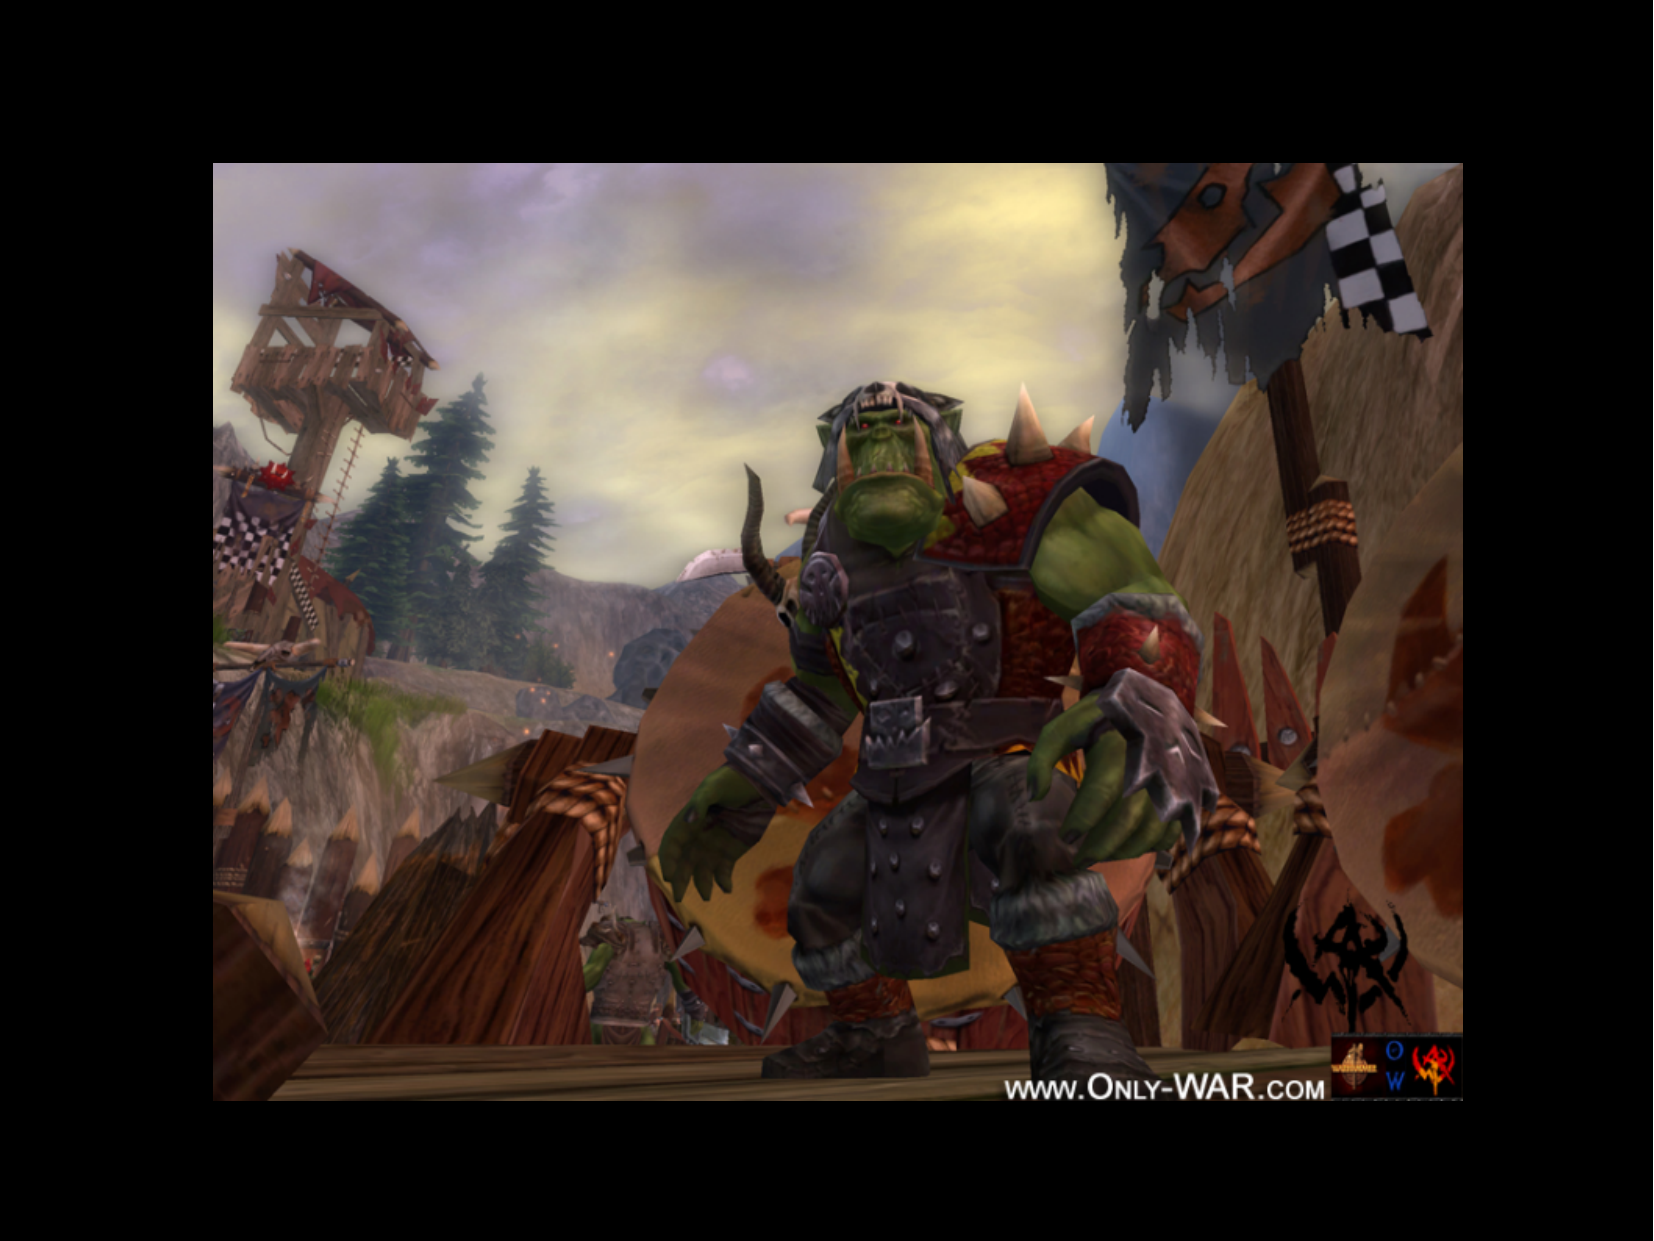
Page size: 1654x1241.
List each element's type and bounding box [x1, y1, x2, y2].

picture [213, 163, 1463, 1101]
